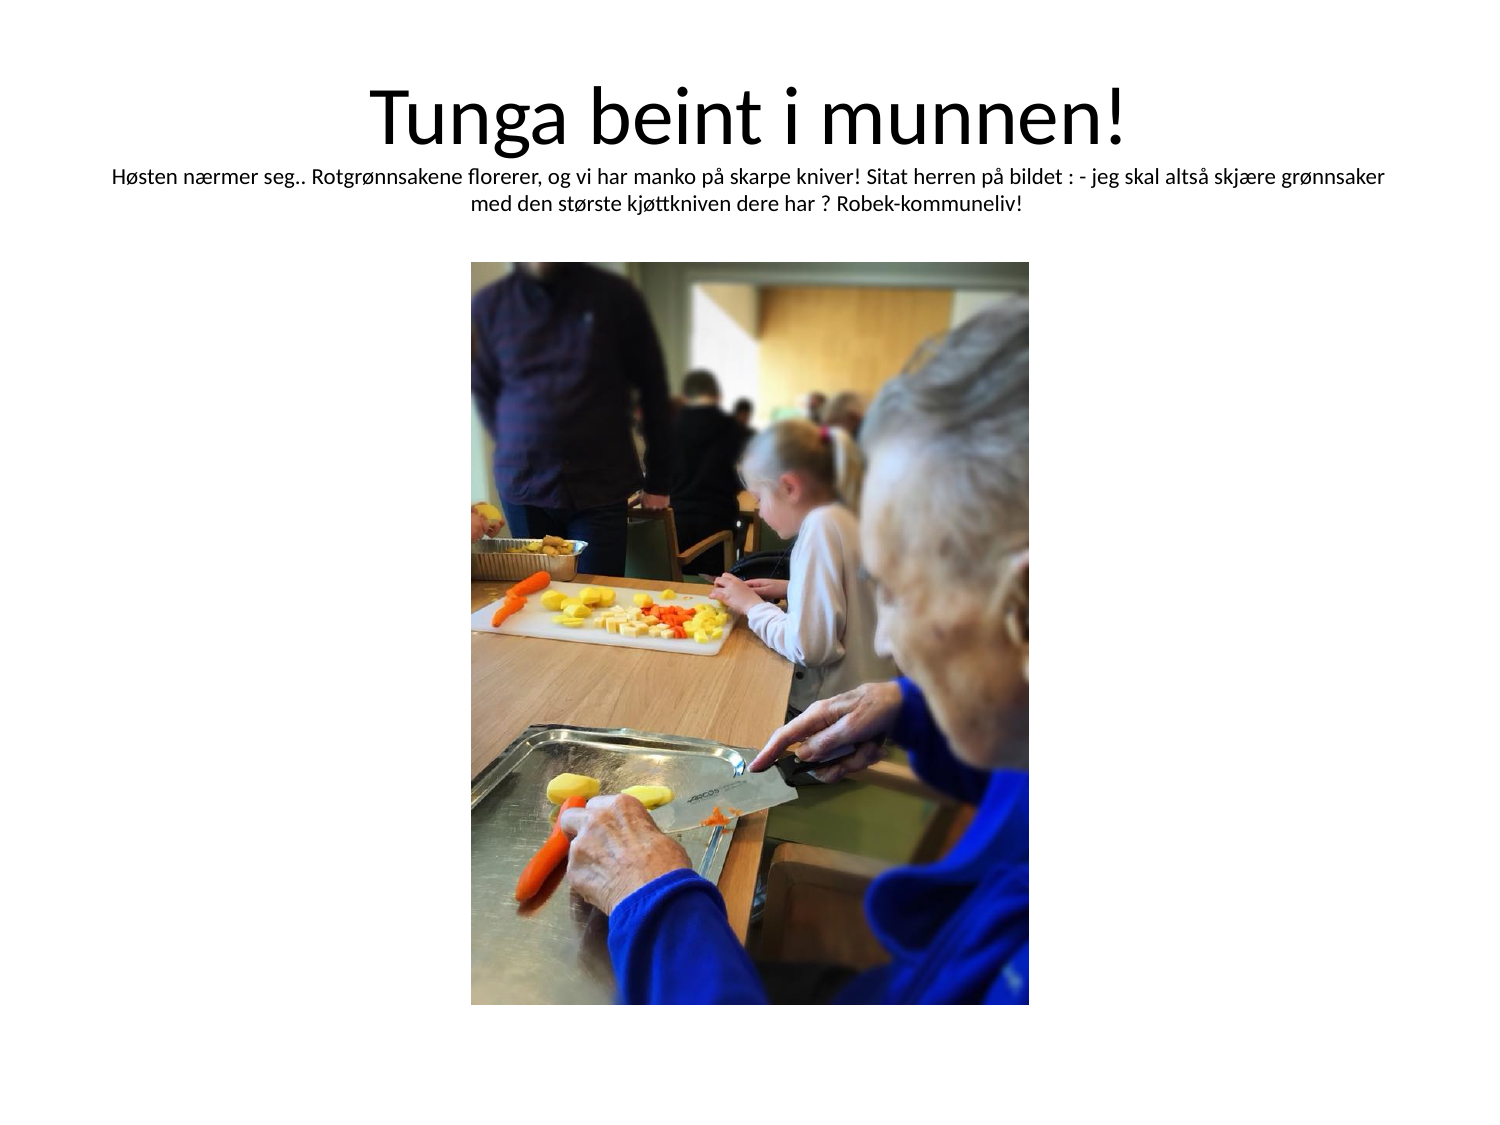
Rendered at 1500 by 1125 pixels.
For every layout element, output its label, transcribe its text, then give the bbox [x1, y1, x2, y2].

picture [471, 262, 1029, 1005]
title Tunga beint i munnen! Høsten nærmer seg.. Rotgrønnsakene florerer, og vi har manko på skarpe kniver! Sitat herren på bildet : - jeg skal altså skjære grønnsaker med den største kjøttkniven dere har ? Robek-kommuneliv! [75, 45, 1426, 233]
